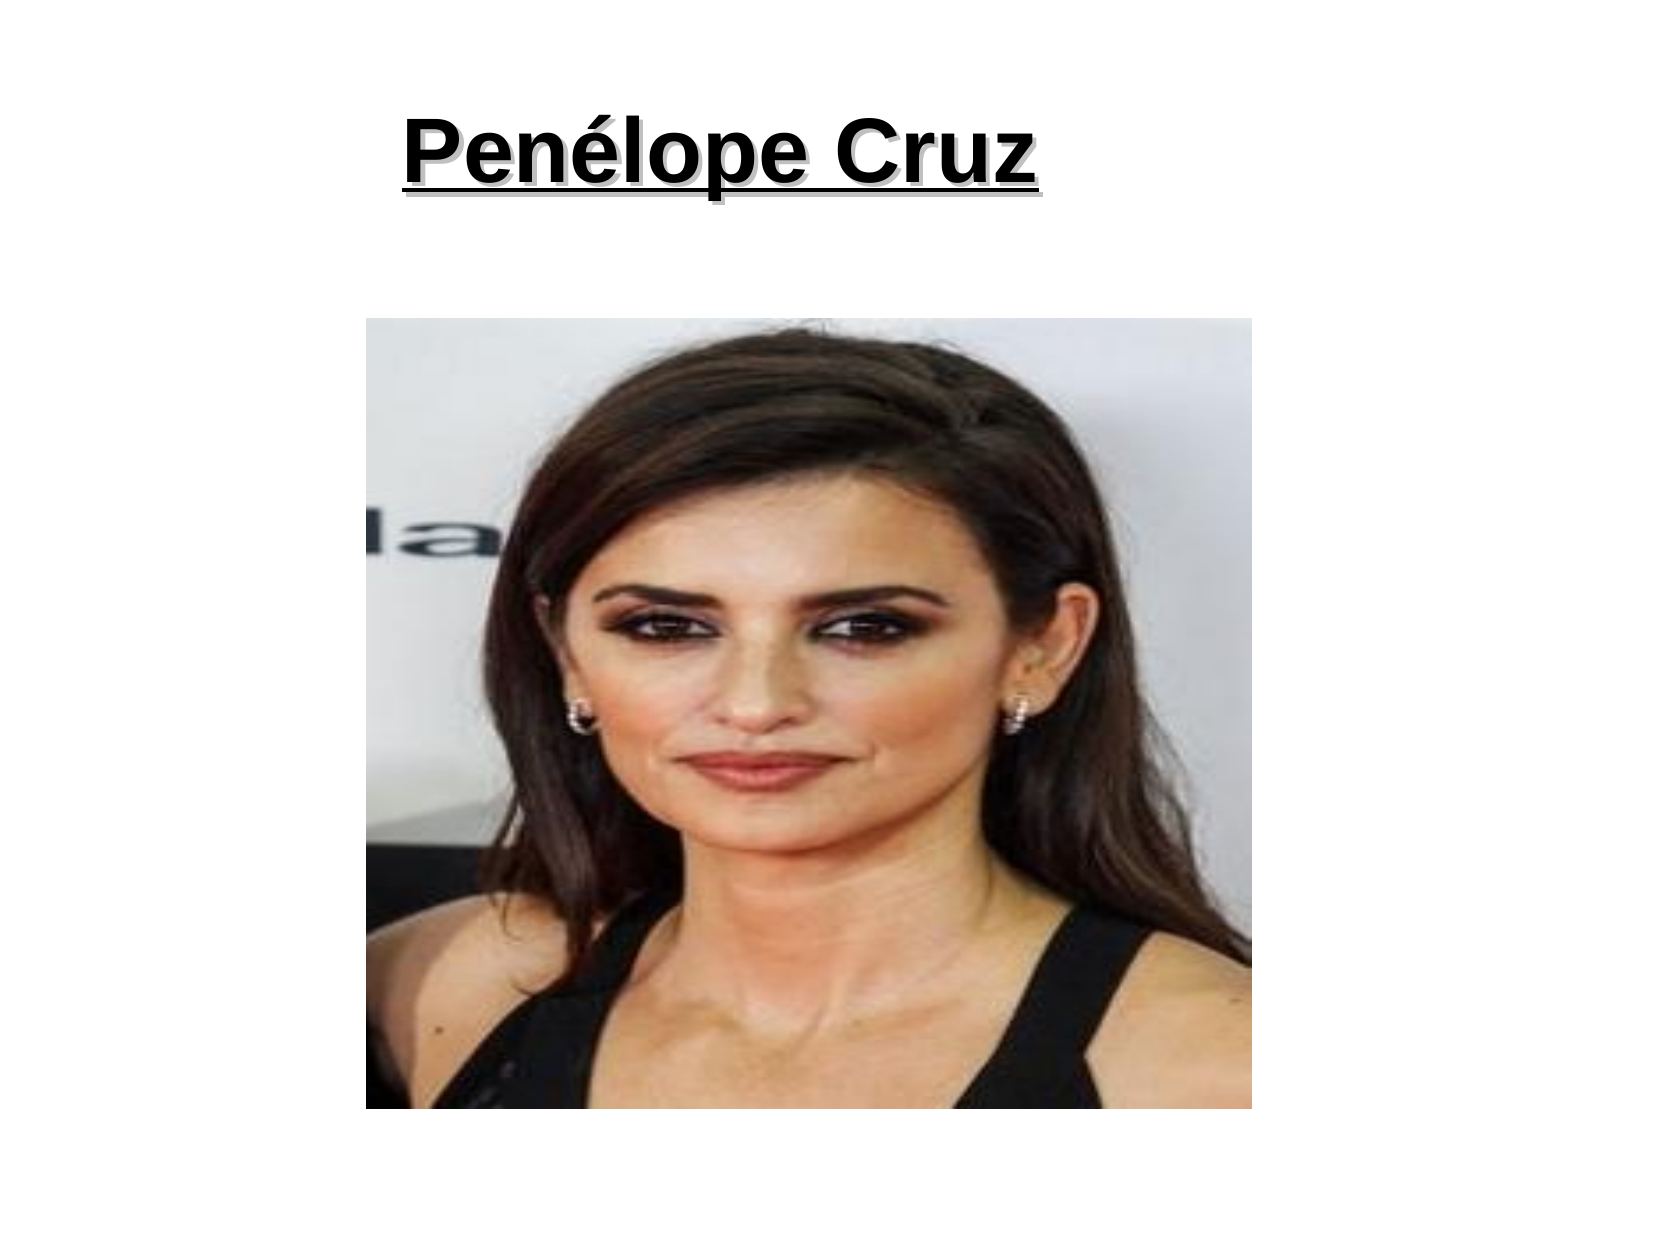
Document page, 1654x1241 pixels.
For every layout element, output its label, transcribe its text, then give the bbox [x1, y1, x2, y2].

picture [366, 318, 1252, 1109]
title Penélope Cruz [0, 47, 1465, 255]
